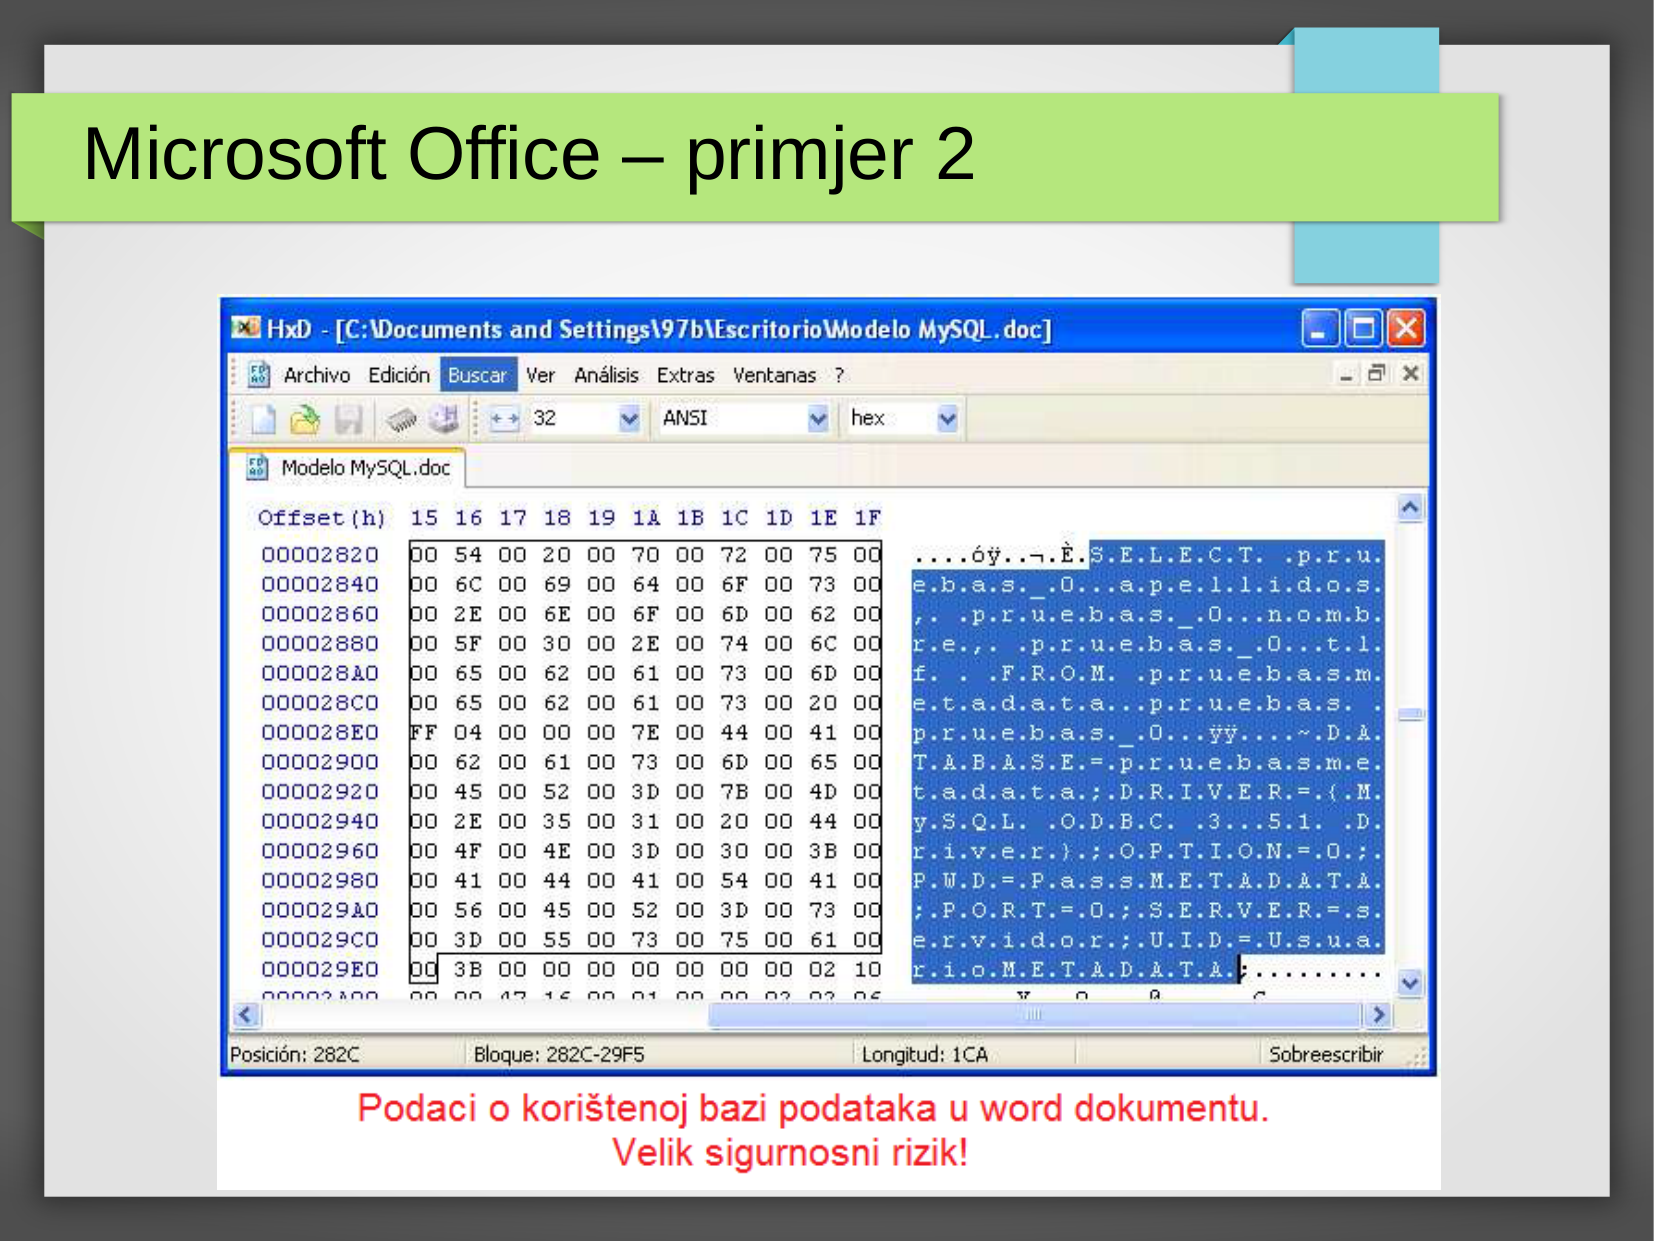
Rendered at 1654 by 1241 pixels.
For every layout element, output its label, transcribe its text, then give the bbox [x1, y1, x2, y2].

title Microsoft Office – primjer 2 [82, 94, 1264, 213]
picture [0, 0, 1654, 1241]
